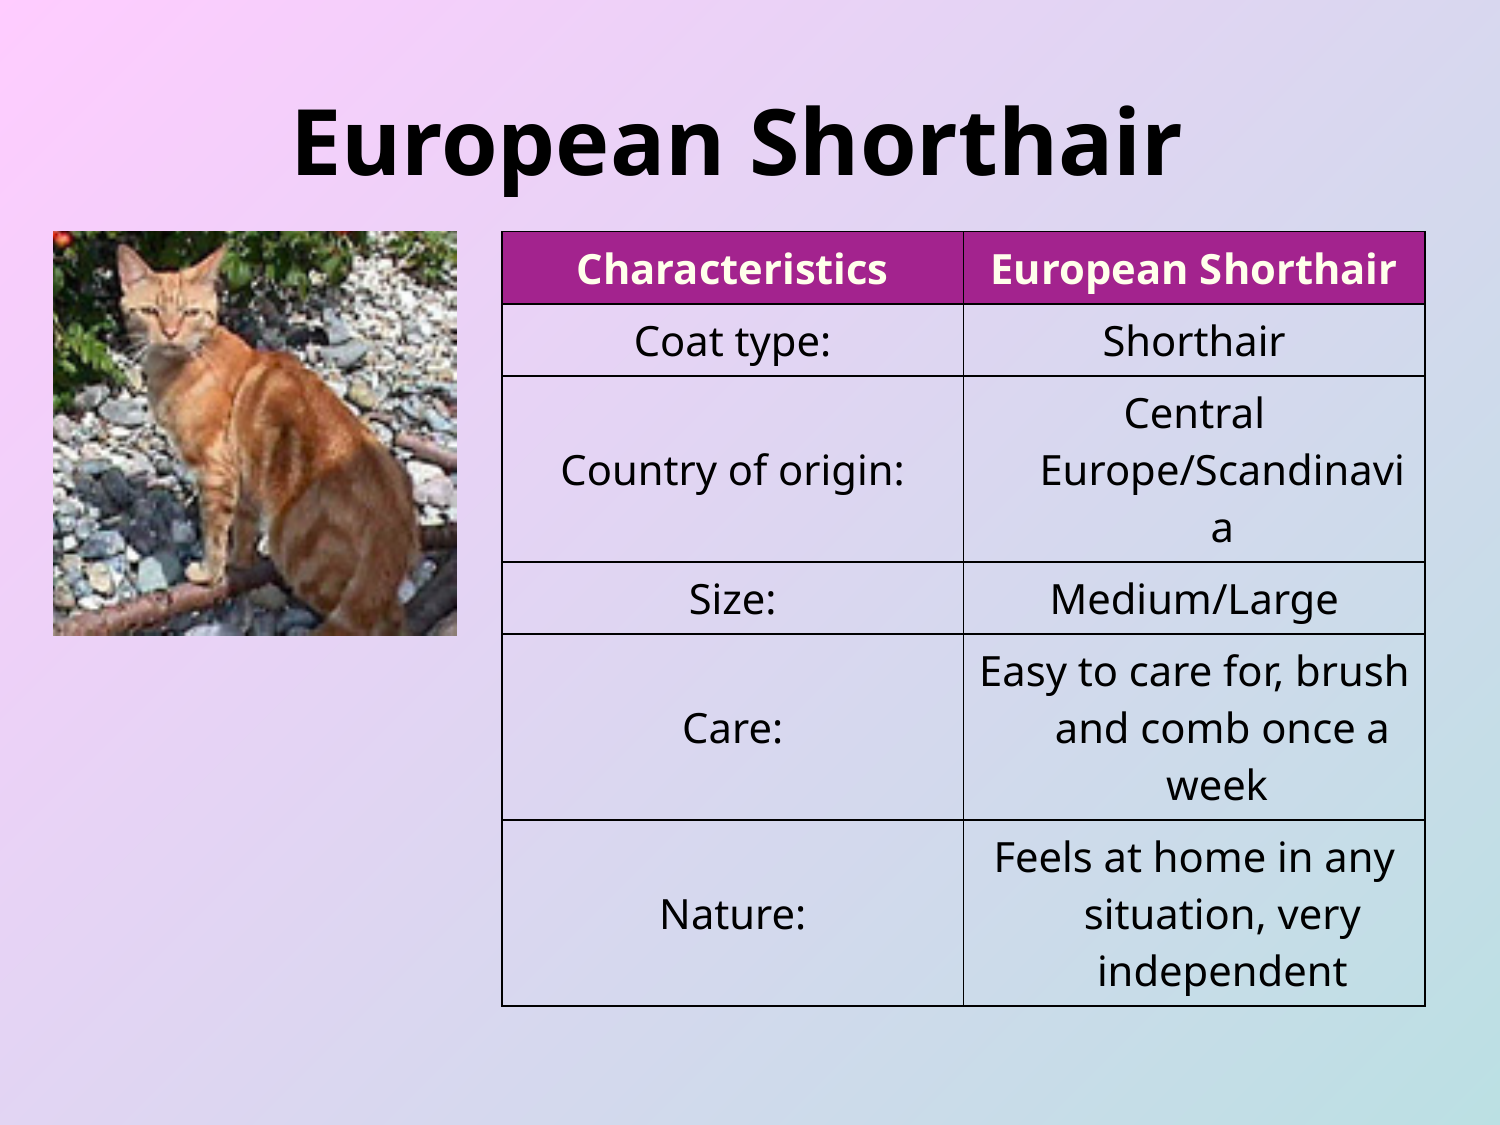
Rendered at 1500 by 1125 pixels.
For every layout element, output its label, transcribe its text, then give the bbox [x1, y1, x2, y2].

table_cell Care: [503, 635, 963, 819]
table_cell Medium/Large [964, 563, 1424, 633]
table_header European Shorthair [964, 232, 1424, 303]
table_cell Country of origin: [503, 377, 963, 561]
table_header Characteristics [503, 232, 963, 303]
table_cell Coat type: [503, 305, 963, 375]
table_cell Easy to care for, brush and comb once a week [964, 635, 1424, 819]
table_cell Size: [503, 563, 963, 633]
table_cell Central Europe/Scandinavia [964, 377, 1424, 561]
table_cell Nature: [503, 821, 963, 1005]
table_cell Feels at home in any situation, very independent [964, 821, 1424, 1005]
picture [53, 231, 457, 636]
table_cell Shorthair [964, 305, 1424, 375]
title European Shorthair [75, 45, 1425, 233]
